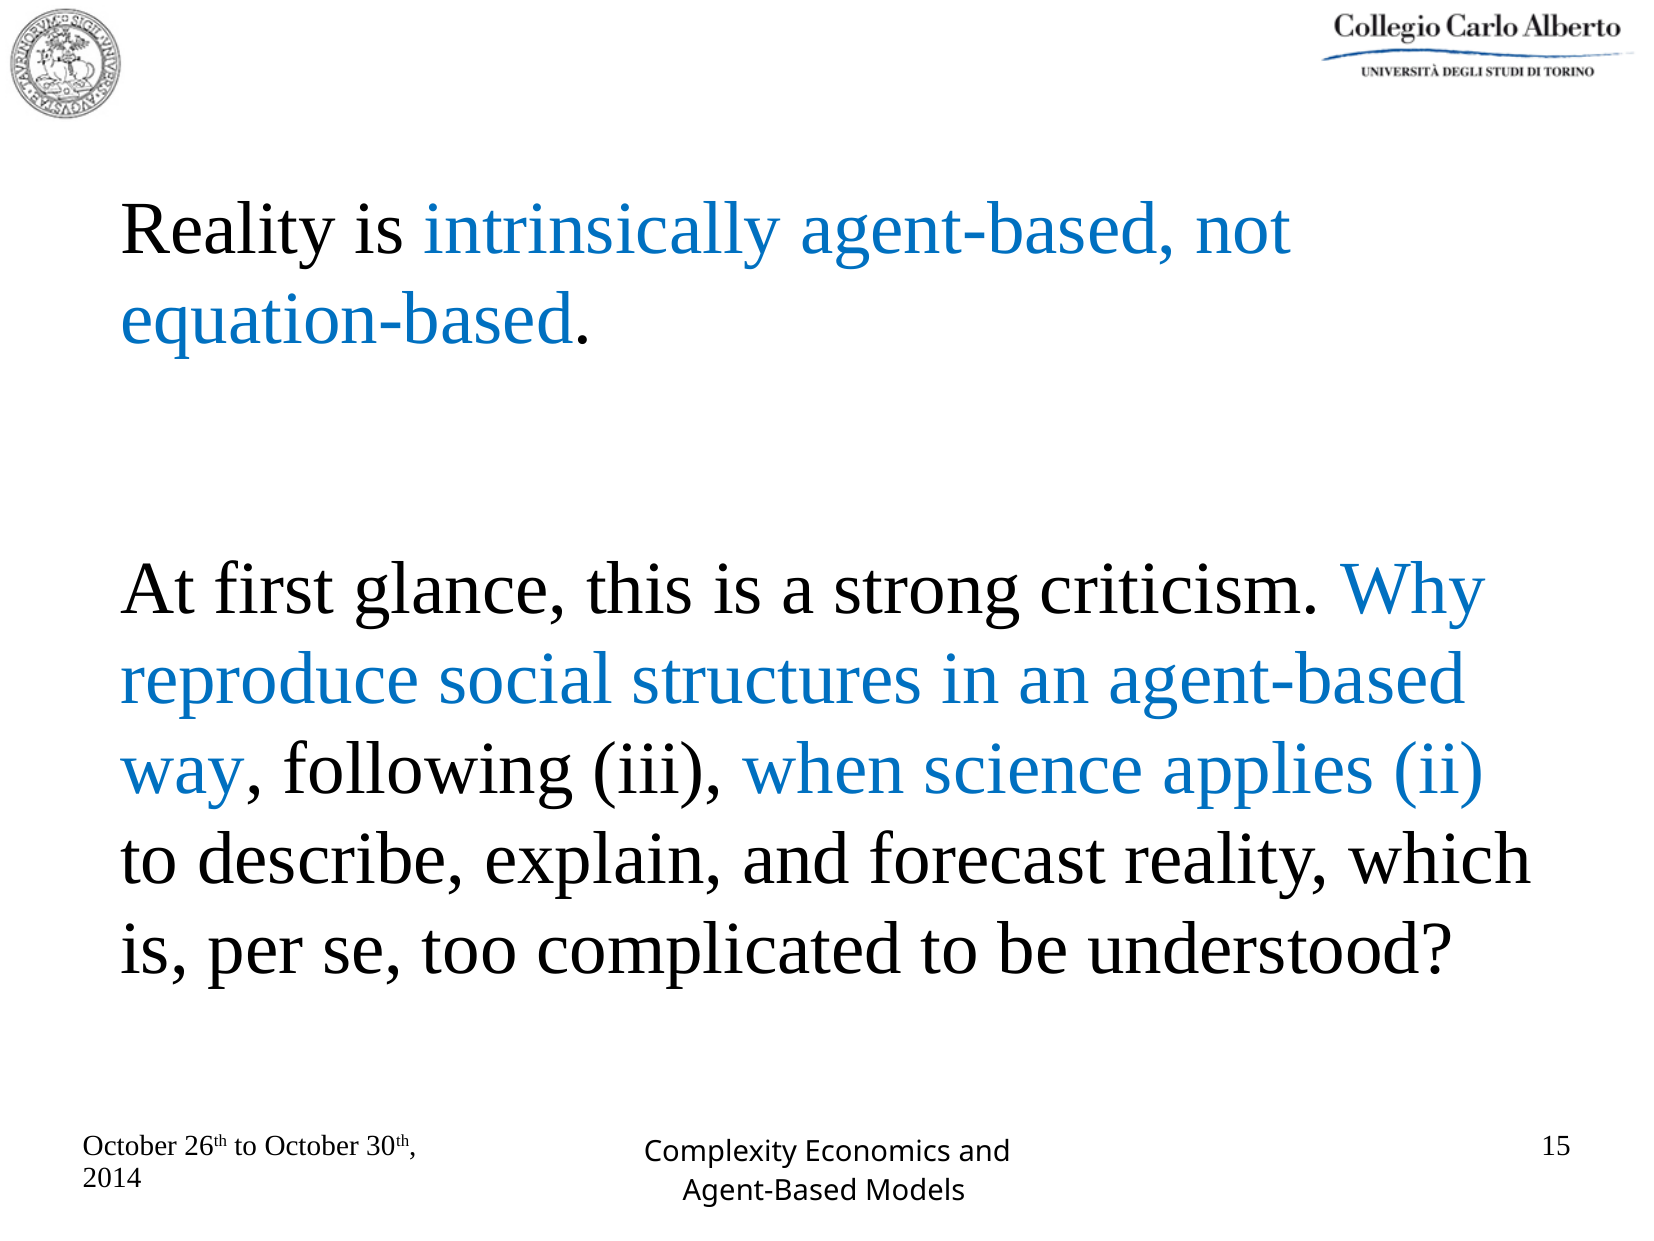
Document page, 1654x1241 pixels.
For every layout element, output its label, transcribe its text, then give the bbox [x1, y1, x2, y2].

picture [1312, 0, 1645, 92]
text_box Reality is intrinsically agent-based, not equation-based. At first glance, this is a strong criticism. Why reproduce social structures in an agent-based way, following (iii), when science applies (ii) to describe, explain, and forecast reality, which is, per se, too complicated to be understood? [105, 170, 1576, 1087]
picture [5, 5, 125, 122]
